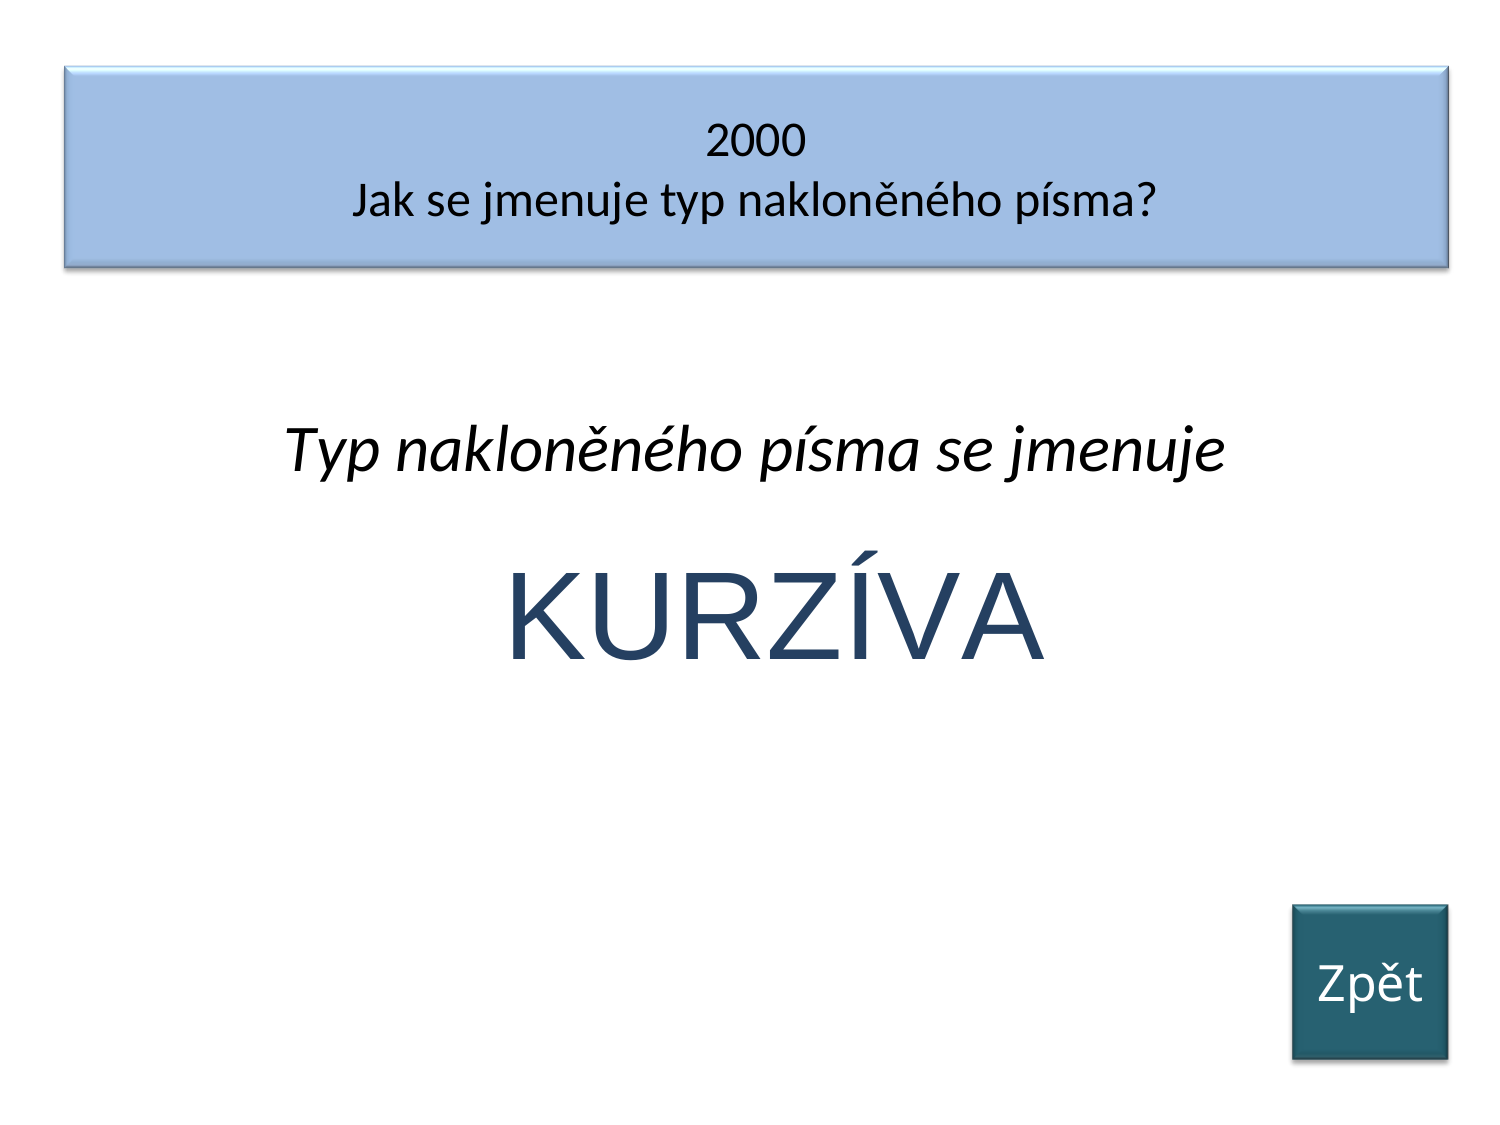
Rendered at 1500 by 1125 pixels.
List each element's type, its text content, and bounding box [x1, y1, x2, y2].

text_box Zpět [1293, 904, 1447, 1059]
text_box KURZÍVA [488, 527, 1060, 693]
picture [55, 60, 1457, 280]
text_box Typ nakloněného písma se jmenuje [269, 397, 1243, 493]
picture [1273, 899, 1466, 1072]
text_box 2000 Jak se jmenuje typ nakloněného písma? [64, 66, 1447, 268]
